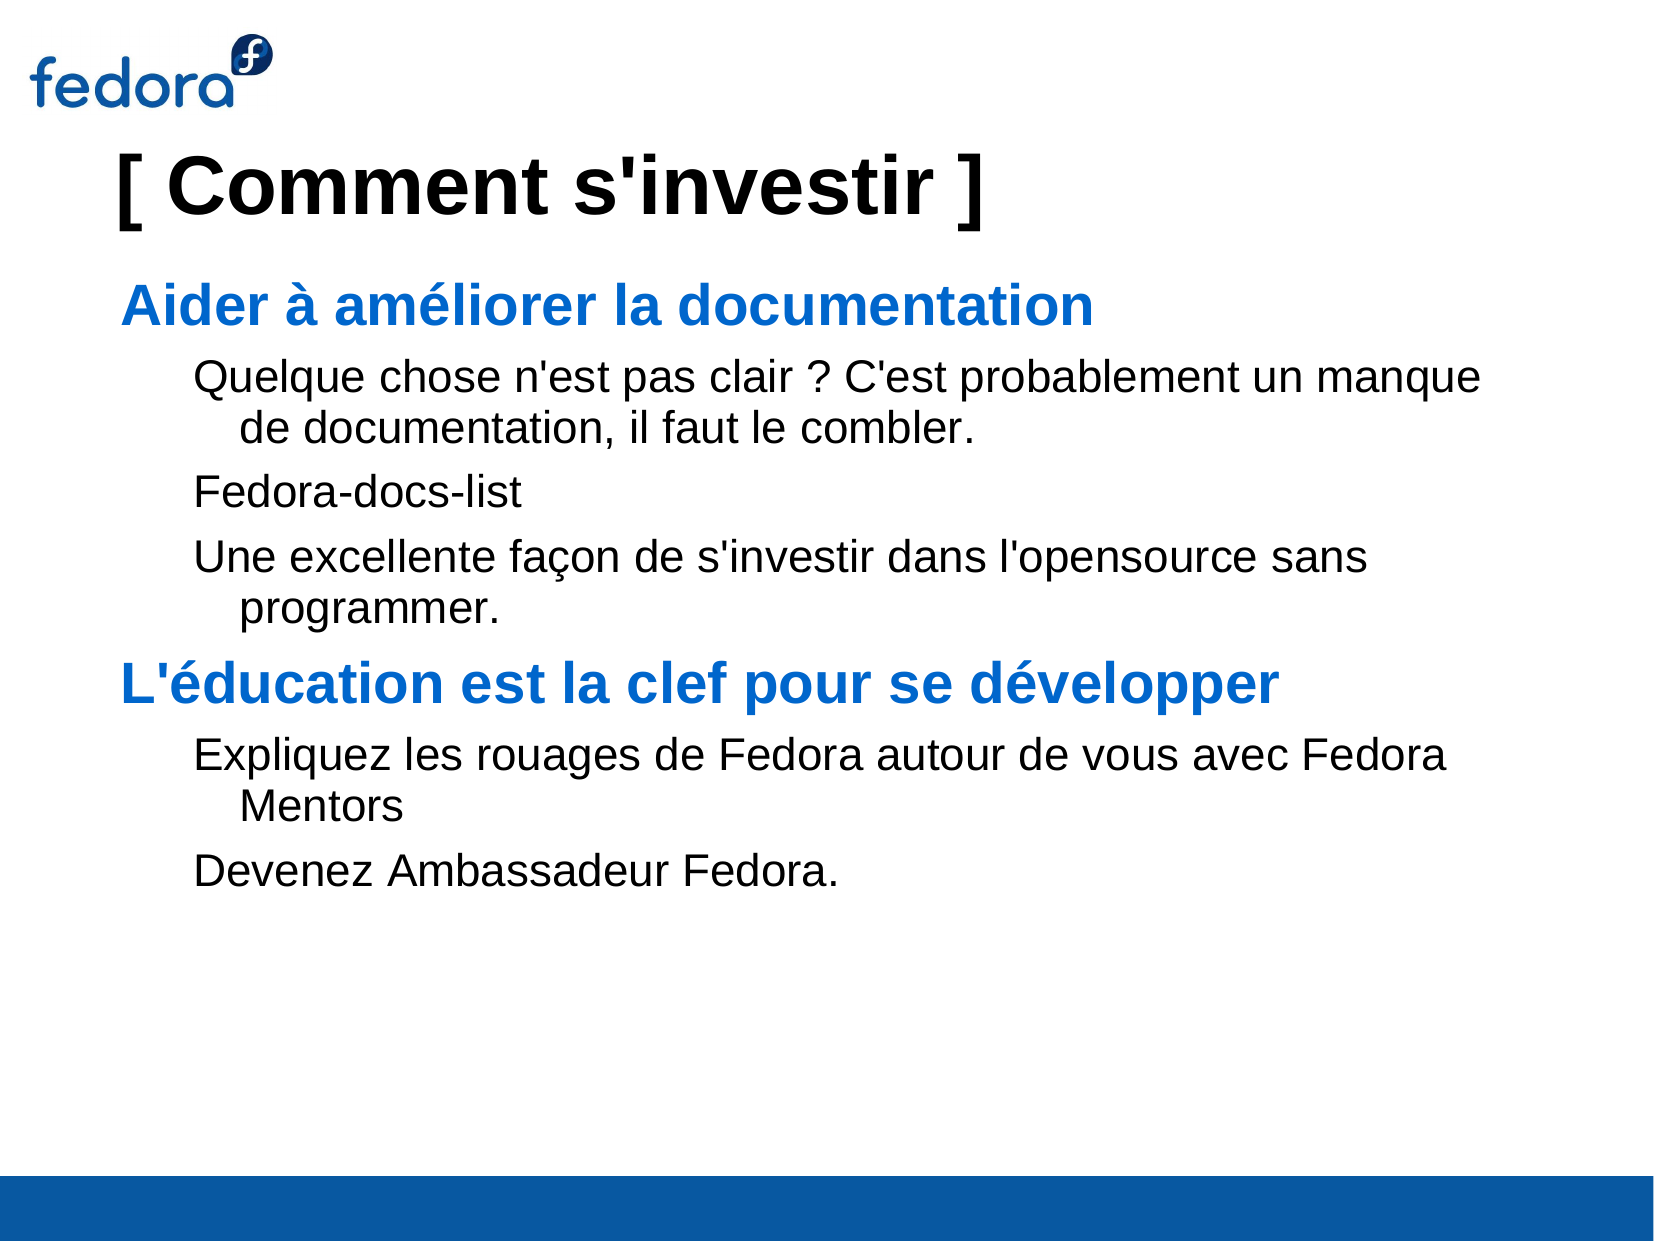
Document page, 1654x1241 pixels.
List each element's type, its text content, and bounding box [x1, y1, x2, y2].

picture [22, 27, 277, 115]
title [ Comment s'investir ] [115, 122, 1521, 249]
list Aider à améliorer la documentation Quelque chose n'est pas clair ? C'est probablement un manque de documentation, il faut le combler. Fedora-docs-list Une excellente façon de s'investir dans l'opensource sans programmer. L'éducation est la clef pour se développer Expliquez les rouages de Fedora autour de vous avec Fedora Mentors Devenez Ambassadeur Fedora. [118, 272, 1523, 1141]
picture [0, 1176, 1654, 1241]
